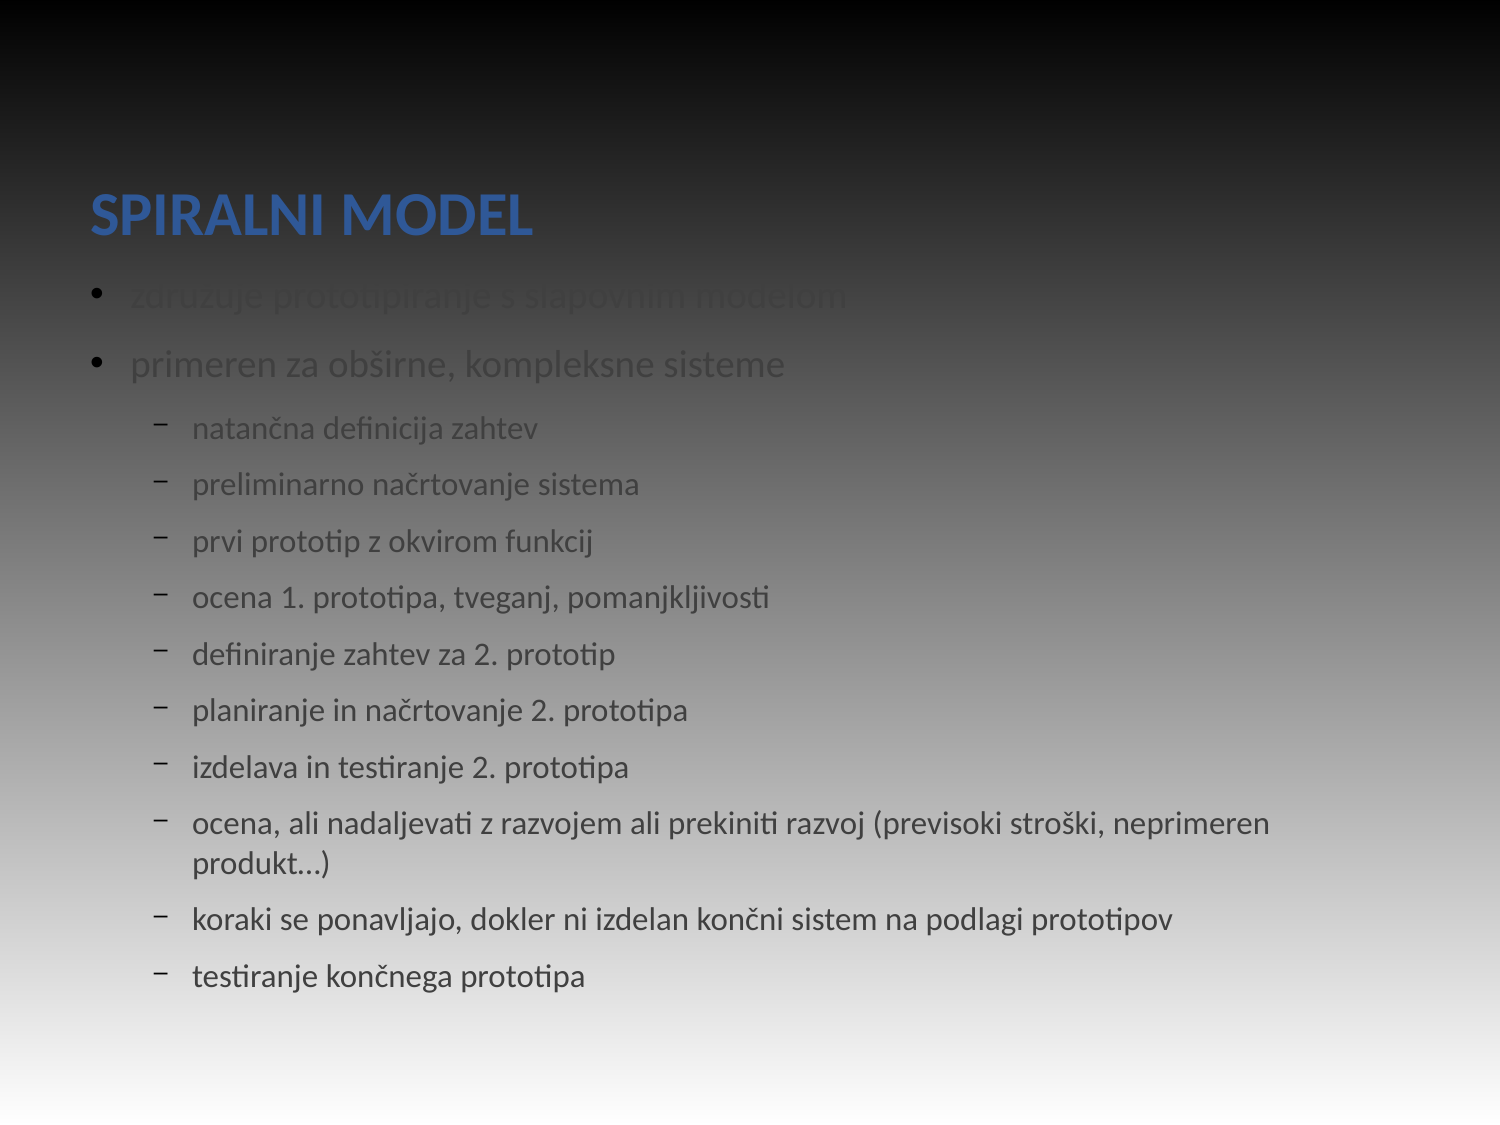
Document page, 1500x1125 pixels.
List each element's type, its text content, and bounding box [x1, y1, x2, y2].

title SPIRALNI MODEL [75, 0, 1425, 256]
list združuje prototipiranje s slapovnim modelom primeren za obširne, kompleksne sisteme natančna definicija zahtev preliminarno načrtovanje sistema prvi prototip z okvirom funkcij ocena 1. prototipa, tveganj, pomanjkljivosti definiranje zahtev za 2. prototip planiranje in načrtovanje 2. prototipa izdelava in testiranje 2. prototipa ocena, ali nadaljevati z razvojem ali prekiniti razvoj (previsoki stroški, neprimeren produkt…) koraki se ponavljajo, dokler ni izdelan končni sistem na podlagi prototipov testiranje končnega prototipa [75, 262, 1425, 1005]
